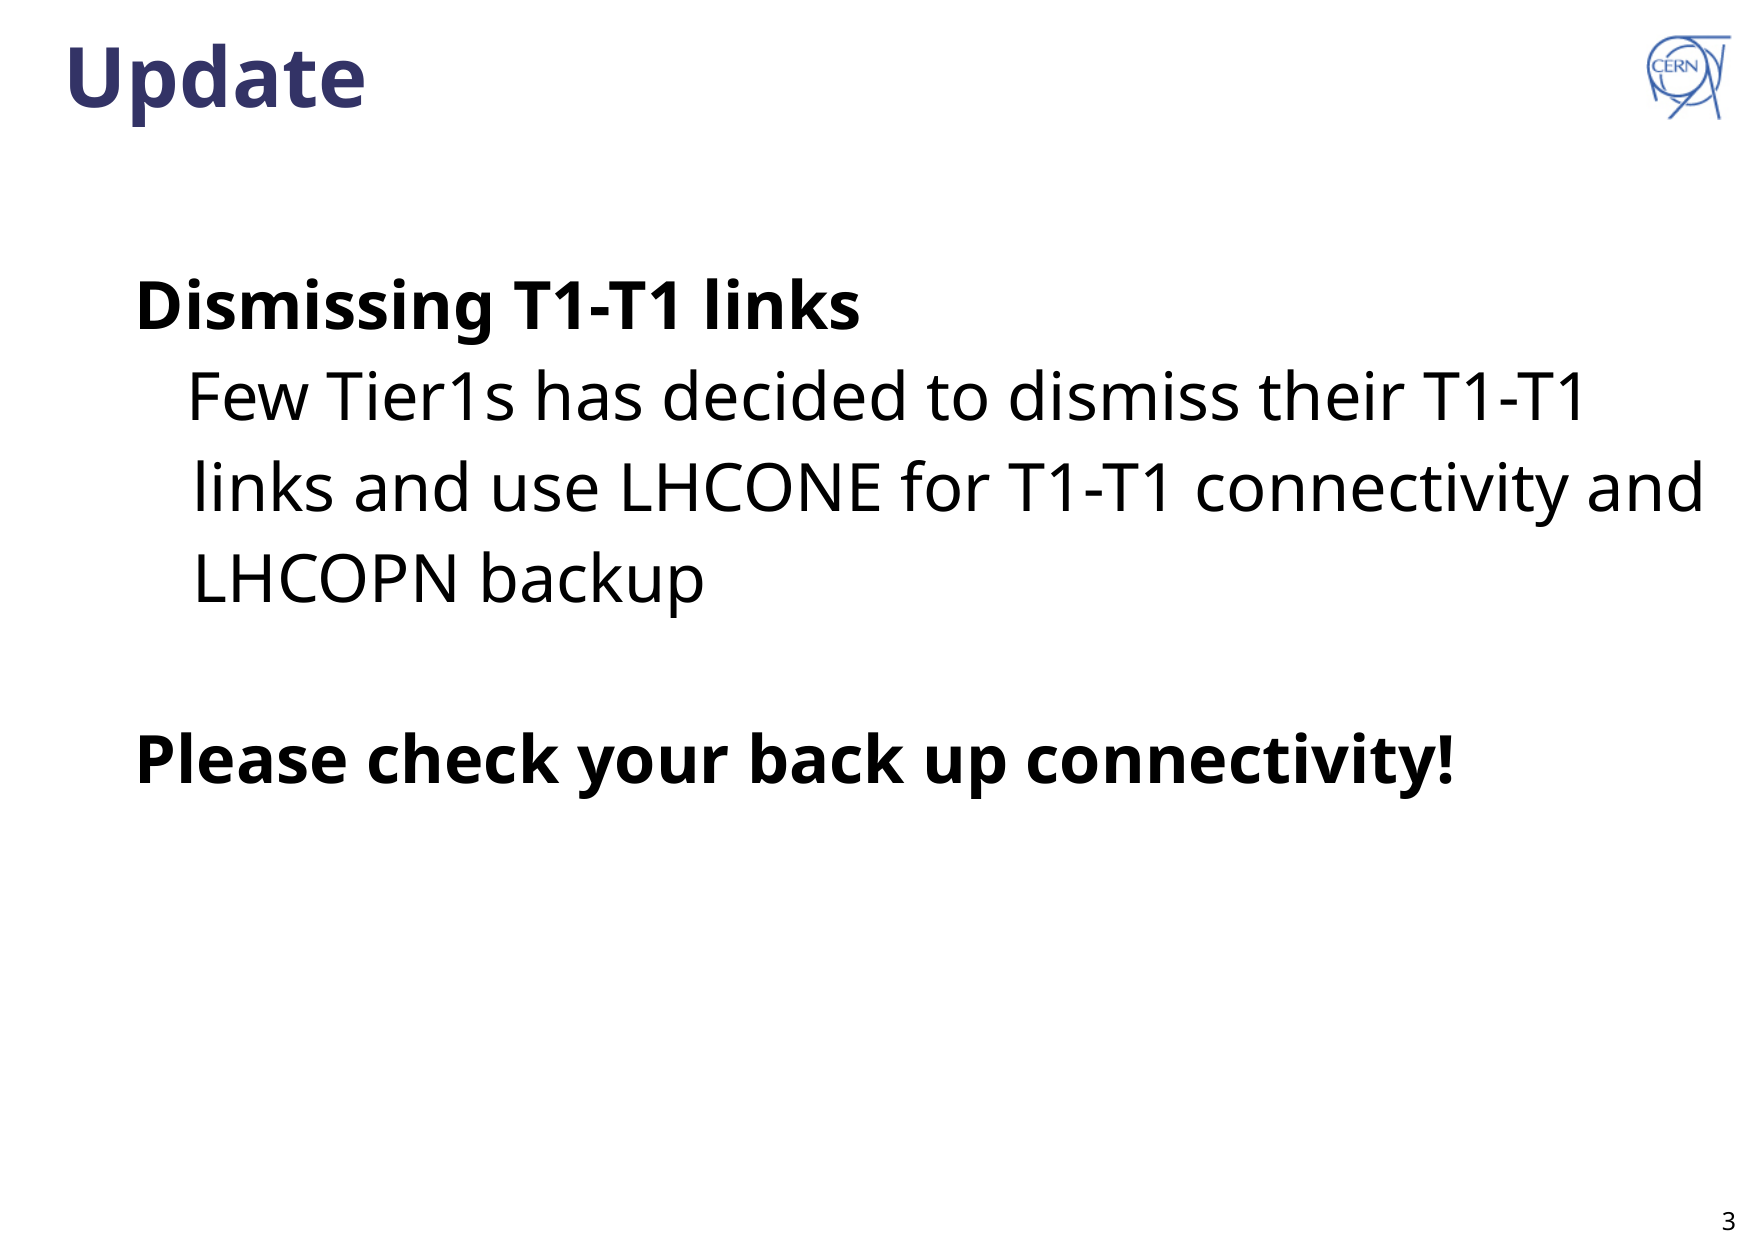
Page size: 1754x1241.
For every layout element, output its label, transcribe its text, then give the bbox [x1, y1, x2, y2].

text_box Dismissing T1-T1 links Few Tier1s has decided to dismiss their T1-T1 links and use LHCONE for T1-T1 connectivity and LHCOPN backup Please check your back up connectivity! [120, 251, 1737, 1239]
title Update [63, 0, 1621, 166]
picture [1646, 34, 1732, 120]
